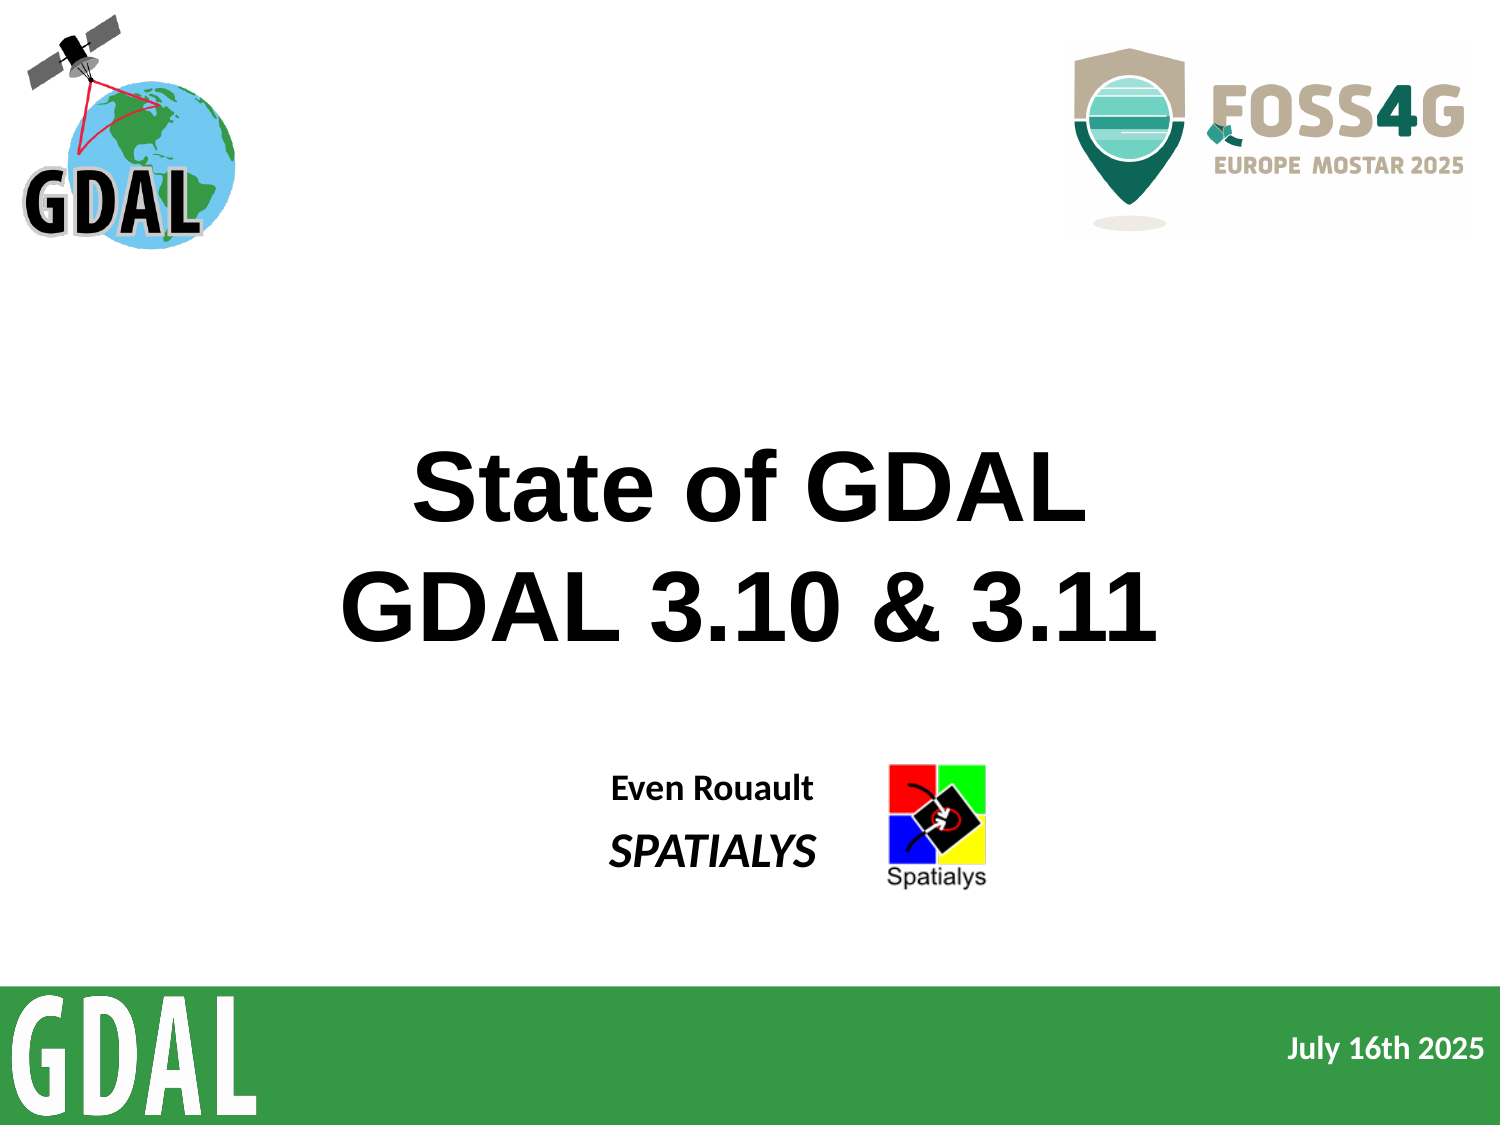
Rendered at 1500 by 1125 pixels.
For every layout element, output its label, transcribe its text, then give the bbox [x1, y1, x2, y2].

title State of GDAL GDAL 3.10 & 3.11 [0, 312, 1500, 667]
subtitle Even Rouault SPATIALYS [469, 762, 957, 961]
picture [1063, 45, 1473, 237]
picture [22, 14, 236, 250]
picture [886, 762, 988, 892]
picture [11, 995, 257, 1116]
